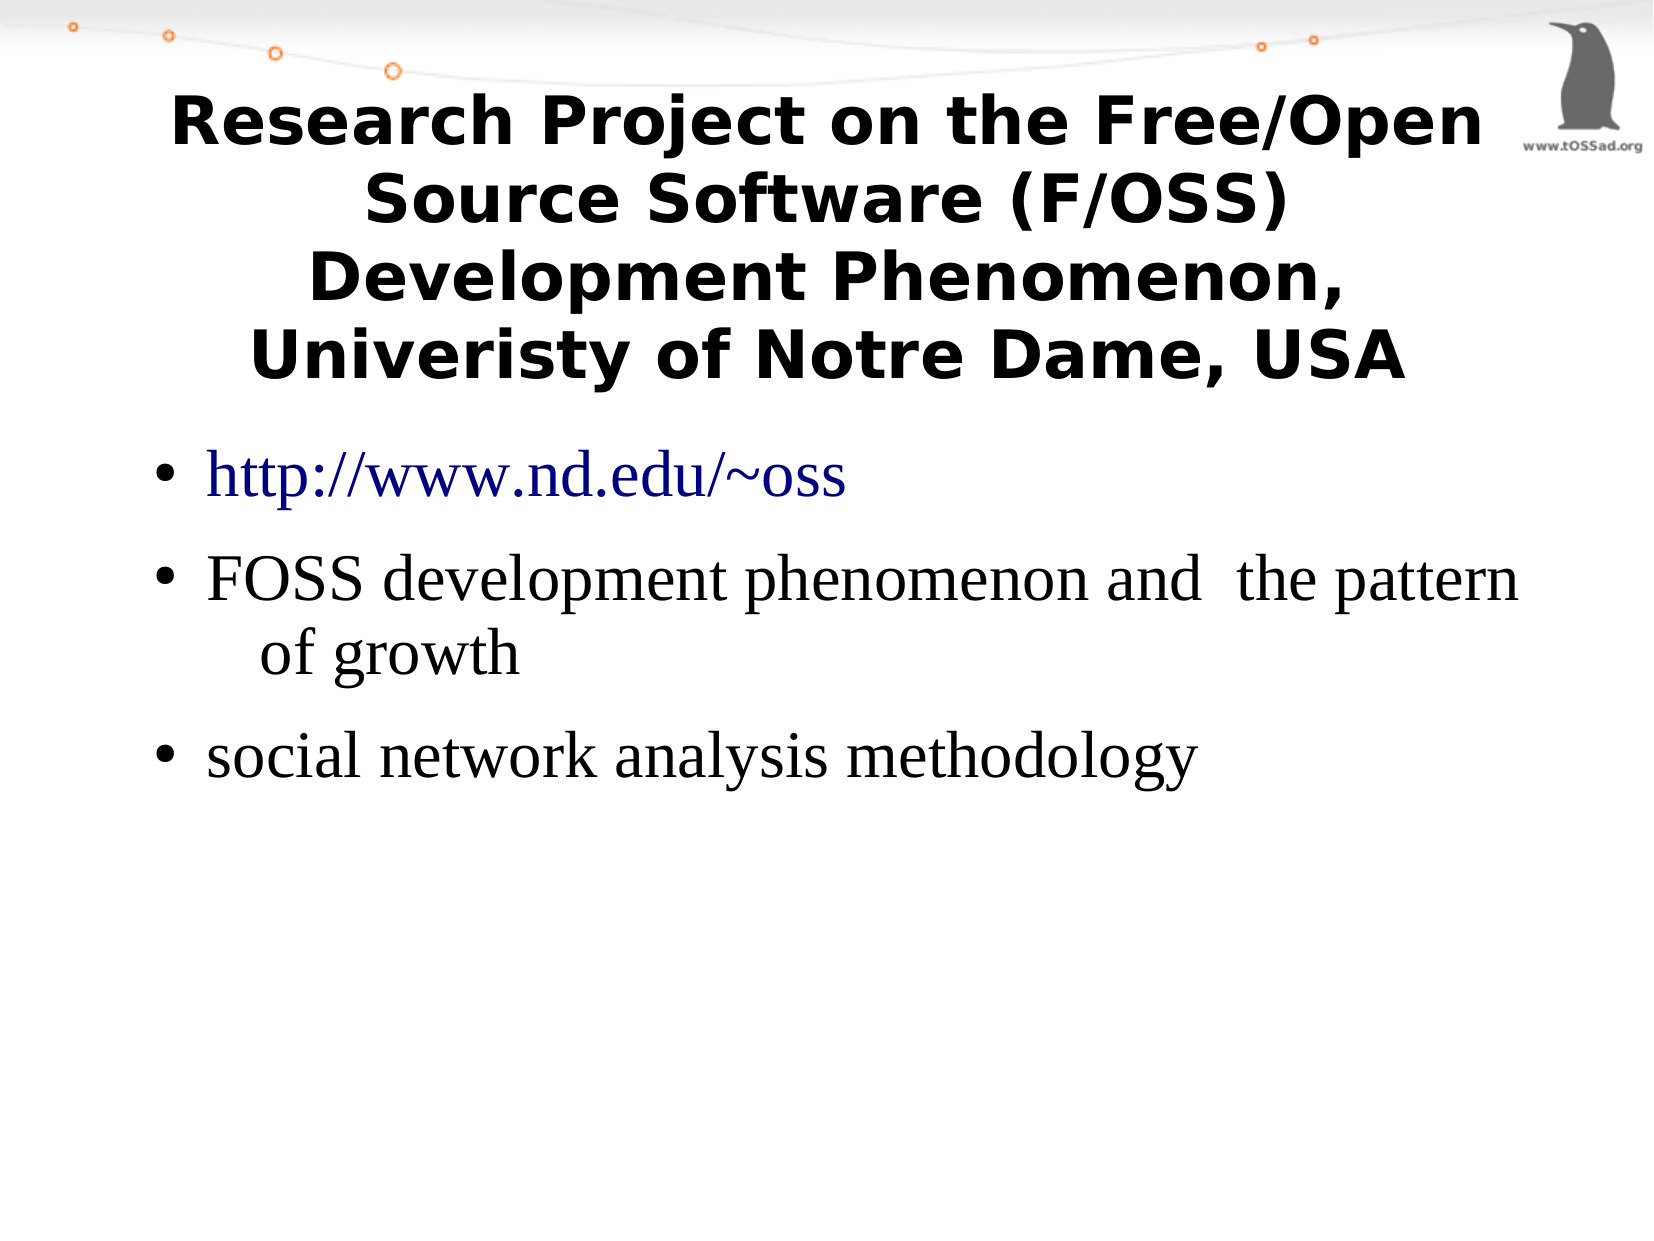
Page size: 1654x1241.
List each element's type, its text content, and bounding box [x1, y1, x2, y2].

picture [0, 0, 1654, 157]
title Research Project on the Free/Open Source Software (F/OSS) Development Phenomenon, Univeristy of Notre Dame, USA [121, 50, 1534, 427]
list http://www.nd.edu/~oss FOSS development phenomenon and the pattern of growth social network analysis methodology [117, 437, 1531, 1091]
